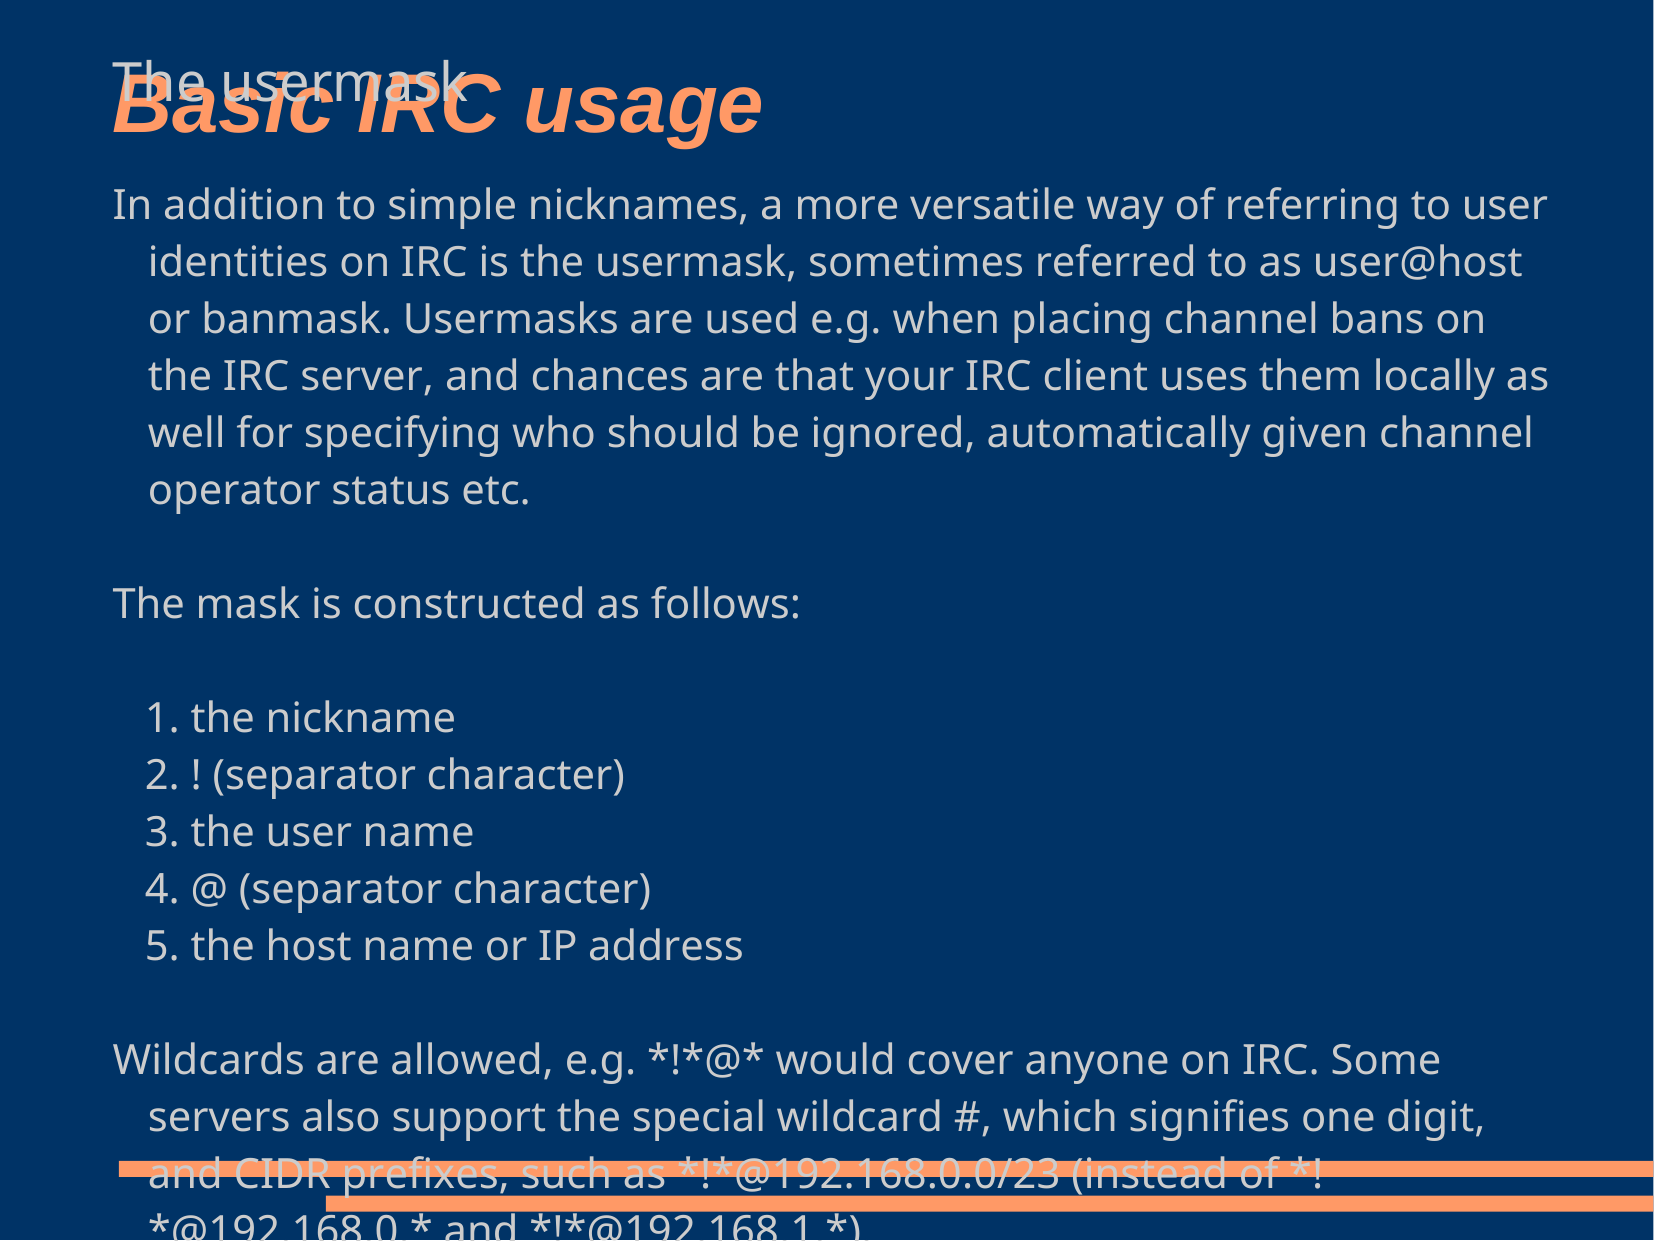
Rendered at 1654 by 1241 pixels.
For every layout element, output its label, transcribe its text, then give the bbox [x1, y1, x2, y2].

title Basic IRC usage [112, 0, 1525, 163]
subtitle The usermask In addition to simple nicknames, a more versatile way of referring to user identities on IRC is the usermask, sometimes referred to as user@host or banmask. Usermasks are used e.g. when placing channel bans on the IRC server, and chances are that your IRC client uses them locally as well for specifying who should be ignored, automatically given channel operator status etc. The mask is constructed as follows: 1. the nickname 2. ! (separator character) 3. the user name 4. @ (separator character) 5. the host name or IP address Wildcards are allowed, e.g. *!*@* would cover anyone on IRC. Some servers also support the special wildcard #, which signifies one digit, and CIDR prefixes, such as *!*@192.168.0.0/23 (instead of *!*@192.168.0.* and *!*@192.168.1.*). [112, 163, 1552, 1194]
